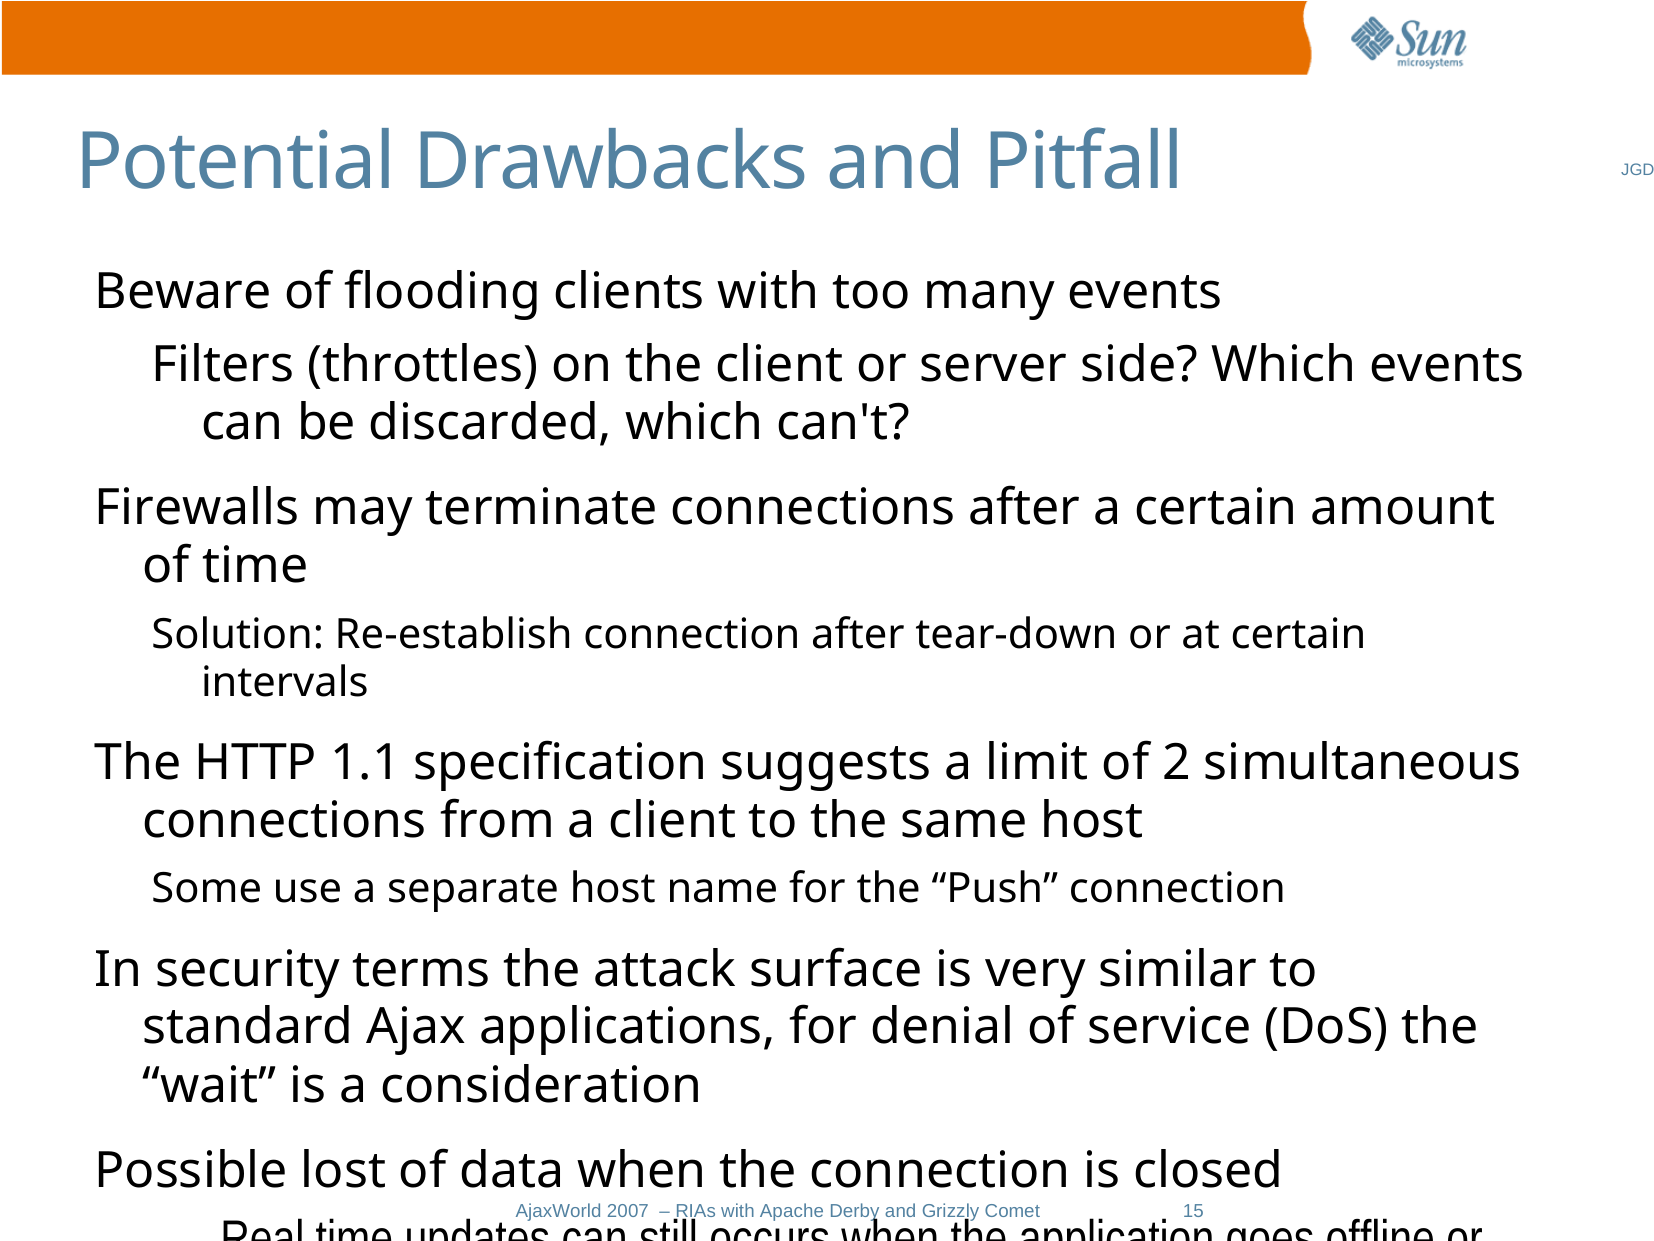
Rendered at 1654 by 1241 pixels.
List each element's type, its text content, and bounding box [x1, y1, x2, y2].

picture [1, 1, 1502, 77]
list Beware of flooding clients with too many events Filters (throttles) on the client or server side? Which events can be discarded, which can't? Firewalls may terminate connections after a certain amount of time Solution: Re-establish connection after tear-down or at certain intervals The HTTP 1.1 specification suggests a limit of 2 simultaneous connections from a client to the same host Some use a separate host name for the “Push” connection In security terms the attack surface is very similar to standard Ajax applications, for denial of service (DoS) the “wait” is a consideration Possible lost of data when the connection is closed Real time updates can still occurs when the application goes offline or during re-connection. [75, 262, 1538, 1139]
title Potential Drawbacks and Pitfall [75, 110, 1438, 216]
